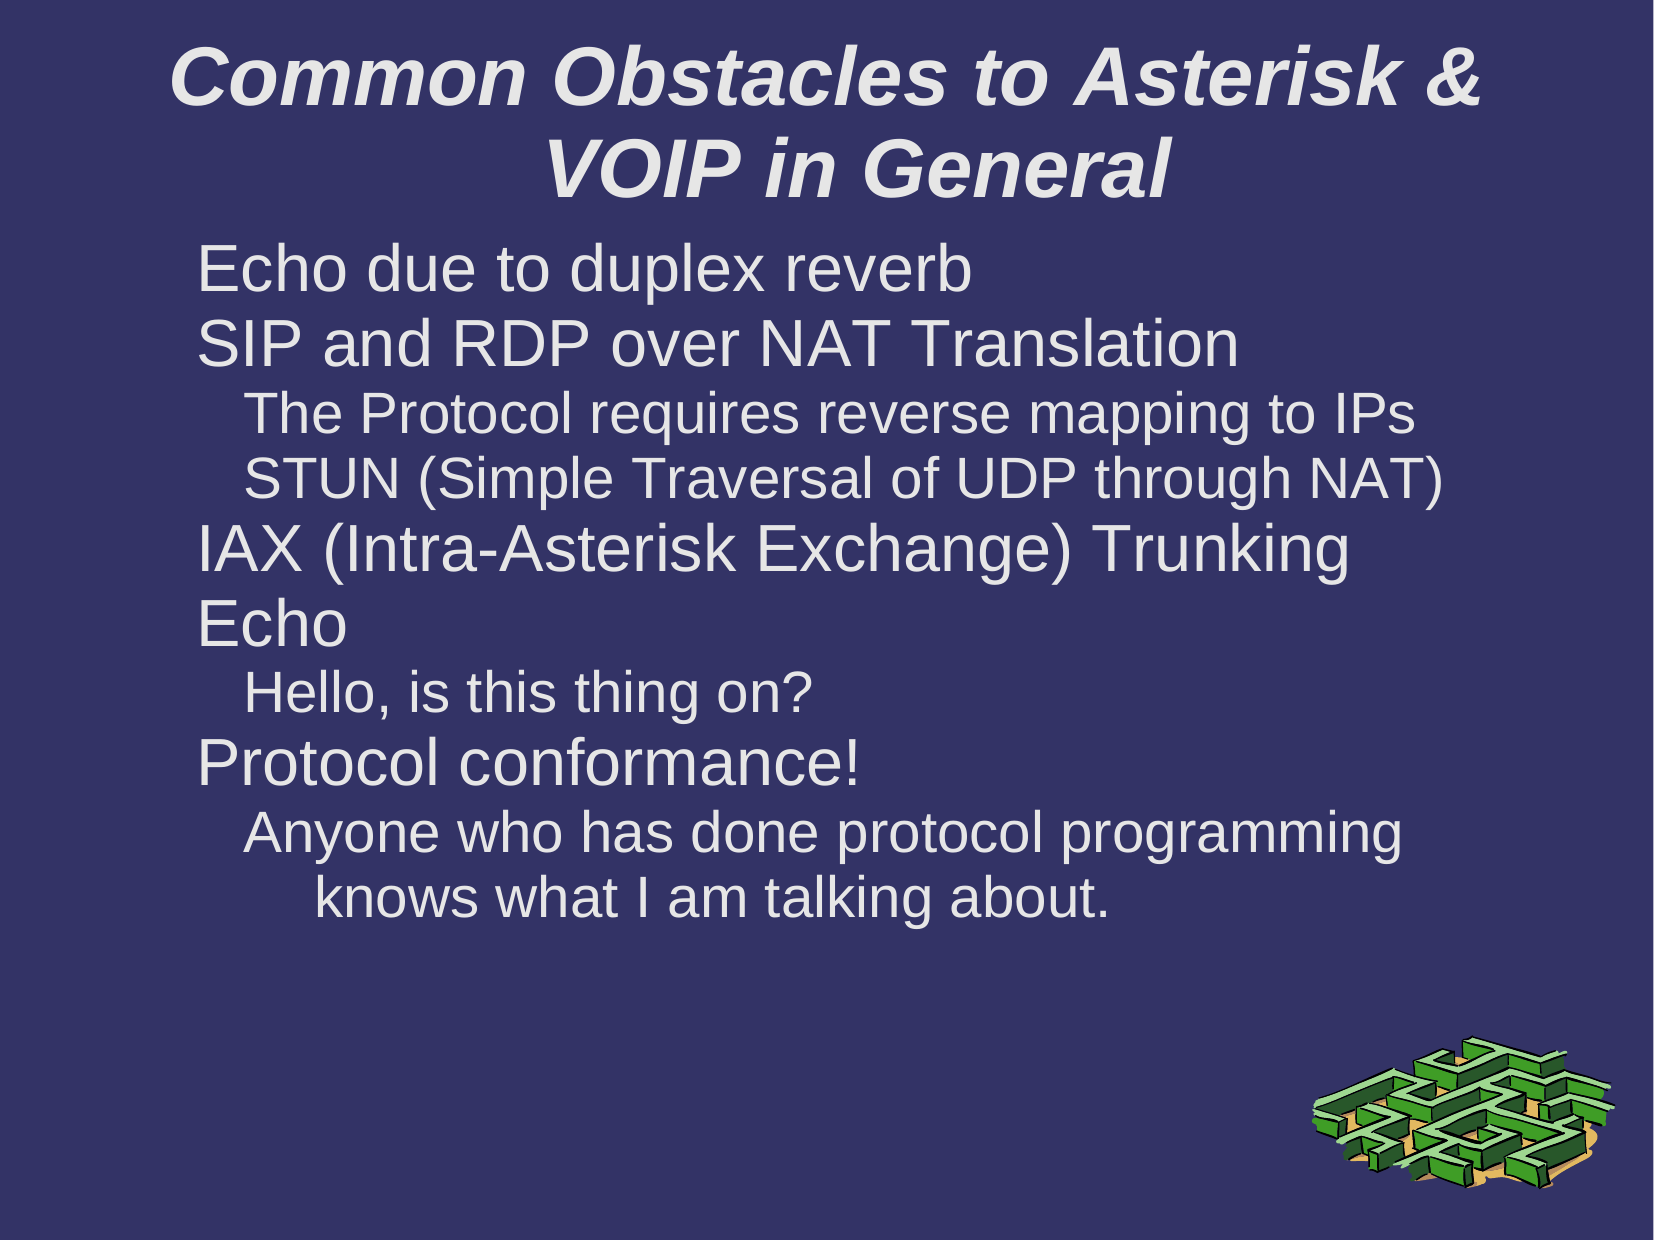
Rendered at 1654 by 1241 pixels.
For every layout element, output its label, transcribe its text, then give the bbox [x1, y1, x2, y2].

title Common Obstacles to Asterisk & VOIP in General [121, 17, 1534, 229]
list Echo due to duplex reverb SIP and RDP over NAT Translation The Protocol requires reverse mapping to IPs STUN (Simple Traversal of UDP through NAT) IAX (Intra-Asterisk Exchange) Trunking Echo Hello, is this thing on? Protocol conformance! Anyone who has done protocol programming knows what I am talking about. [184, 231, 1576, 1013]
